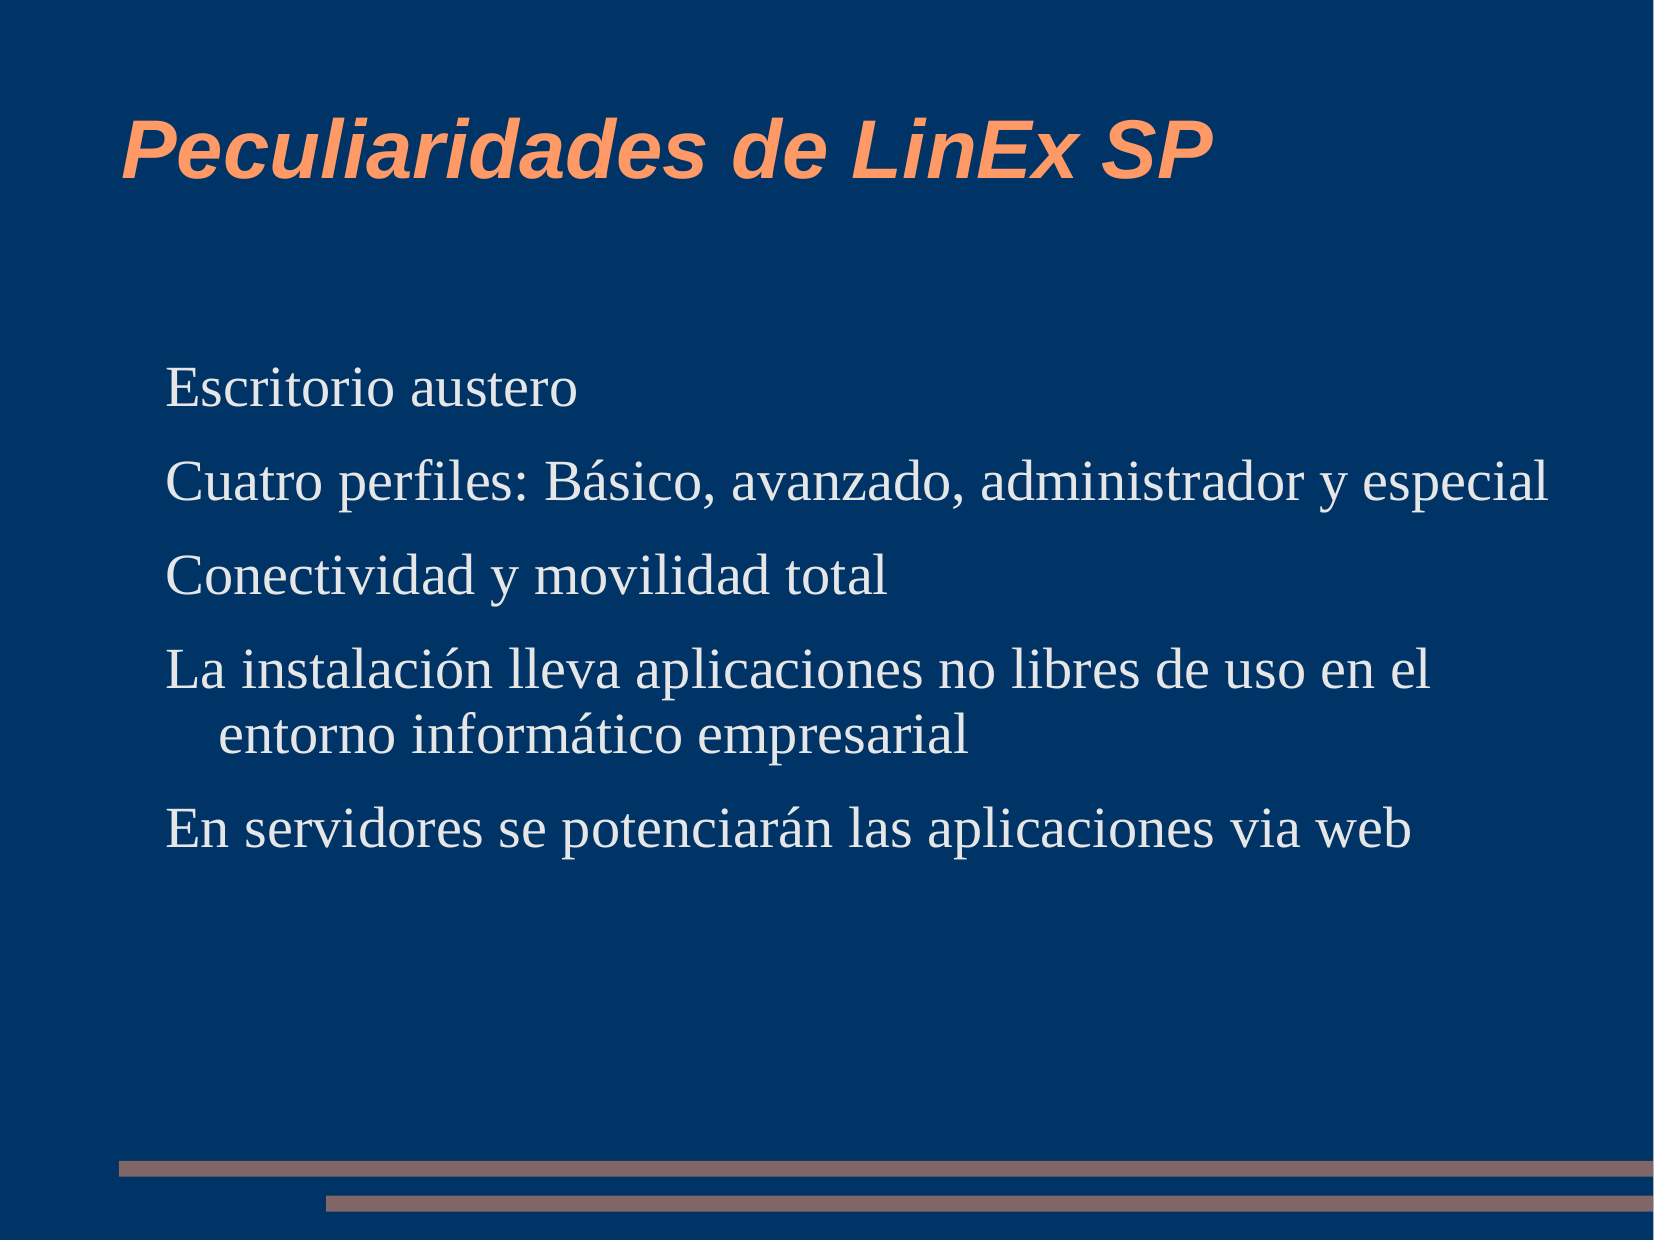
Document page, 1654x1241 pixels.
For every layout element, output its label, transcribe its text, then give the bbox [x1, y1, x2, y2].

list Escritorio austero Cuatro perfiles: Básico, avanzado, administrador y especial Conectividad y movilidad total La instalación lleva aplicaciones no libres de uso en el entorno informático empresarial En servidores se potenciarán las aplicaciones via web [147, 354, 1558, 1123]
title Peculiaridades de LinEx SP [121, 46, 1534, 254]
